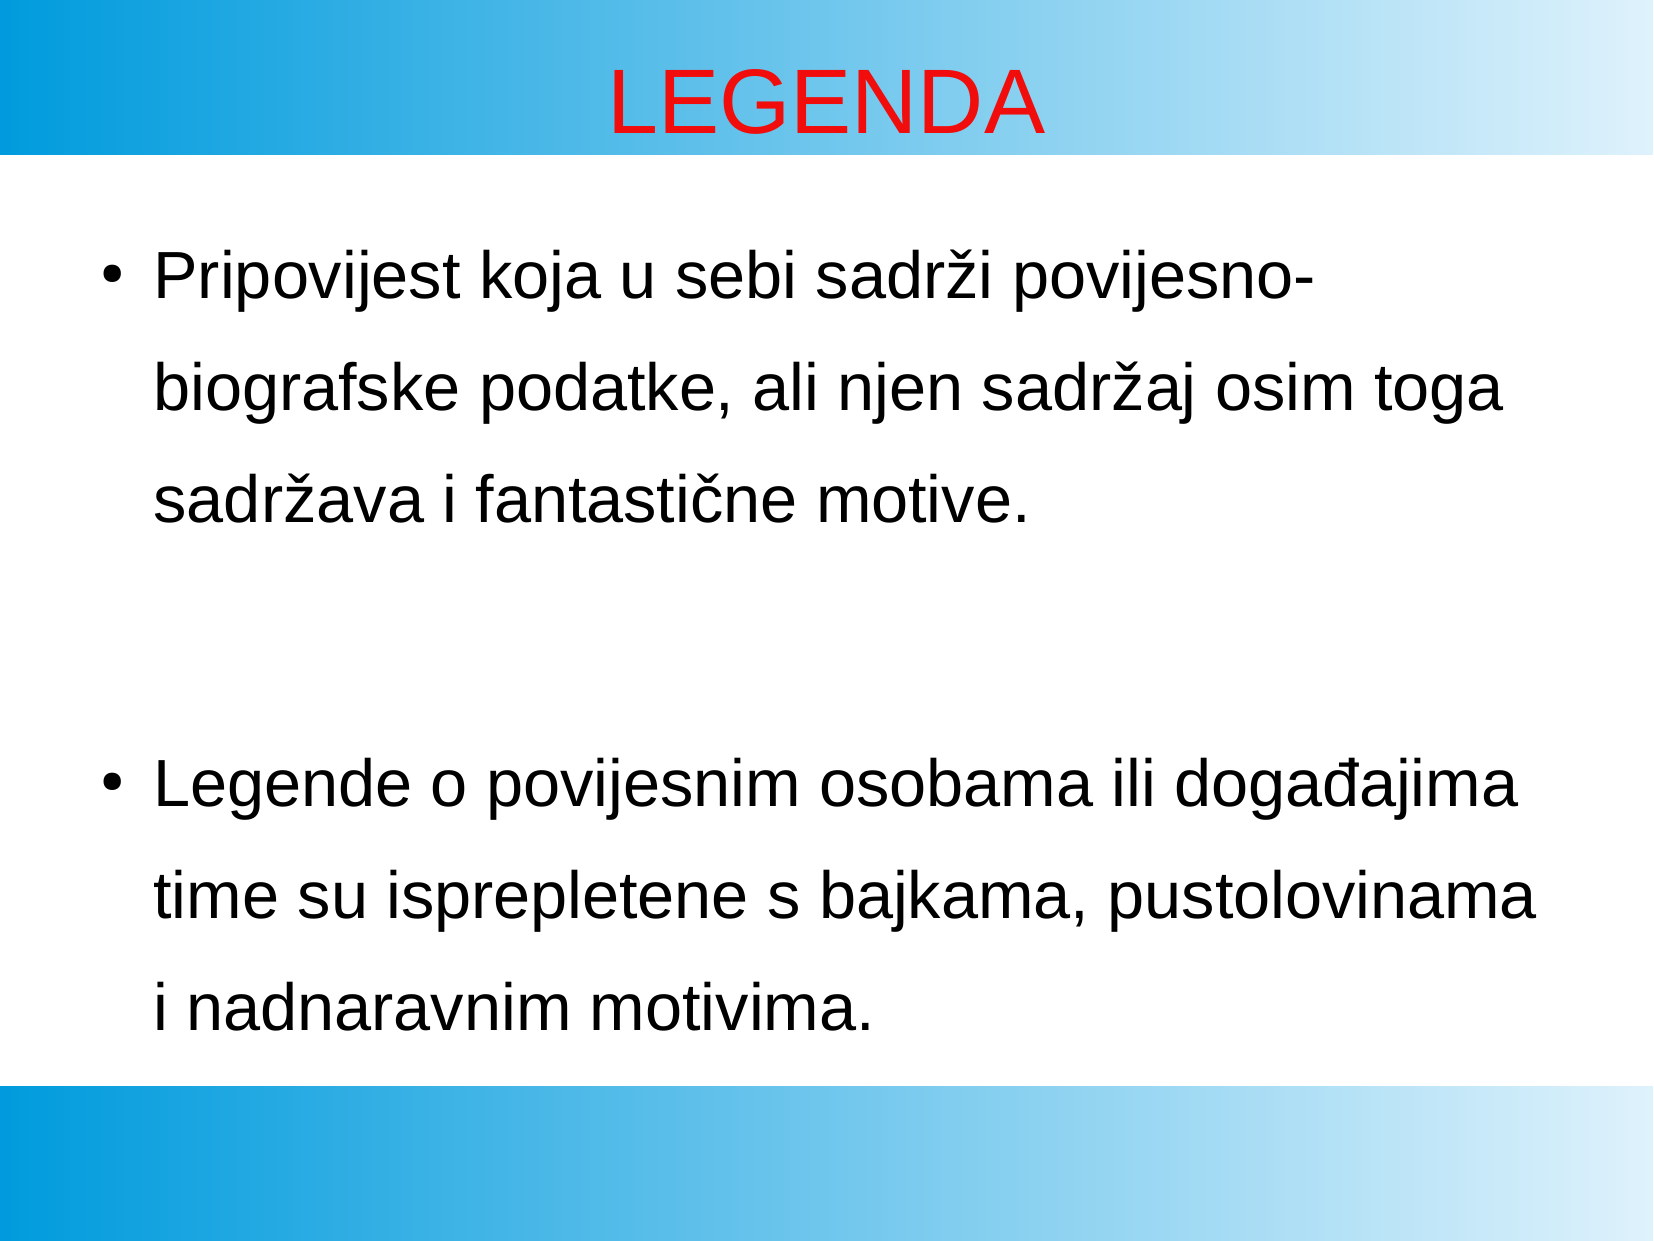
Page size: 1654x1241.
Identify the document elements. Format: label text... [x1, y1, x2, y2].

title LEGENDA [82, 49, 1571, 155]
list Pripovijest koja u sebi sadrži povijesno- biografske podatke, ali njen sadržaj osim toga sadržava i fantastične motive. Legende o povijesnim osobama ili događajima time su isprepletene s bajkama, pustolovinama i nadnaravnim motivima. [82, 200, 1571, 1063]
